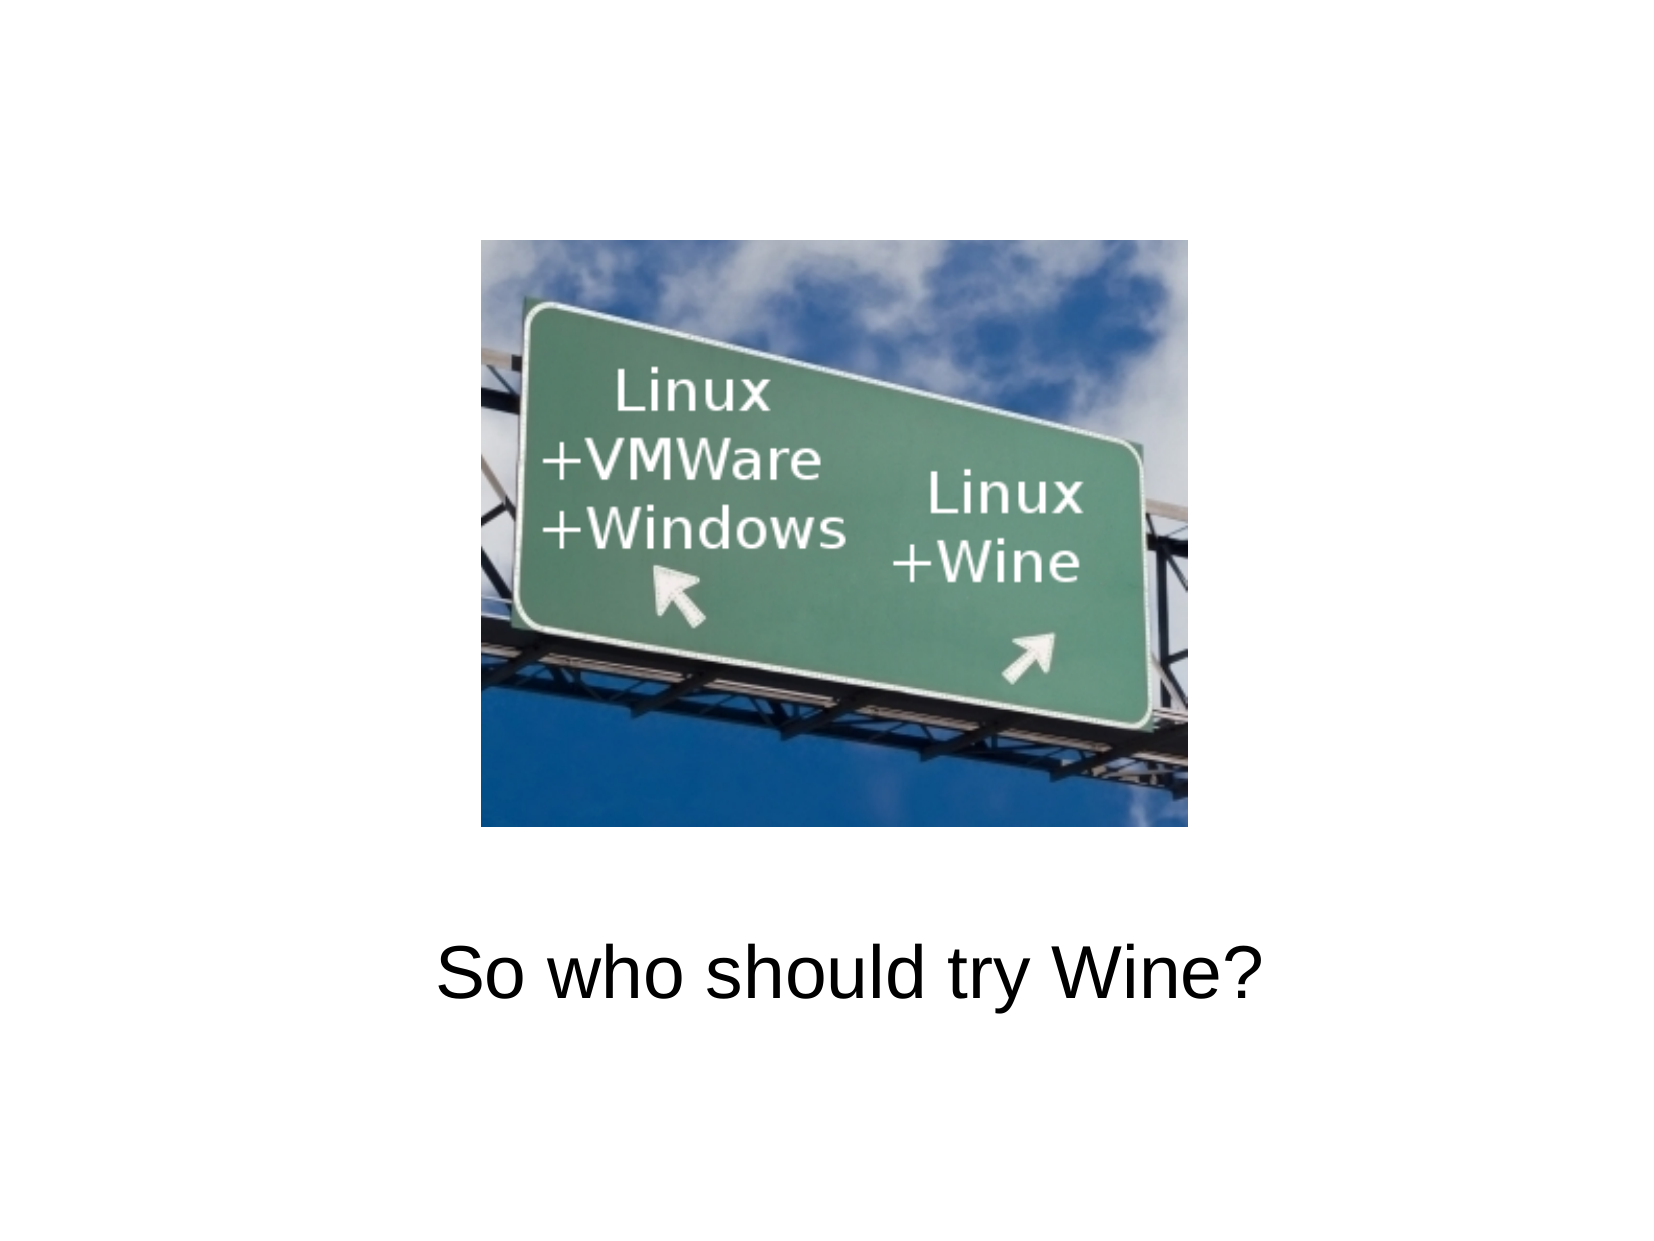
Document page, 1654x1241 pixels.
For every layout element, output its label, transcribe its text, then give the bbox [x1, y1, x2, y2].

title So who should try Wine? [237, 862, 1463, 1088]
picture [481, 240, 1188, 827]
